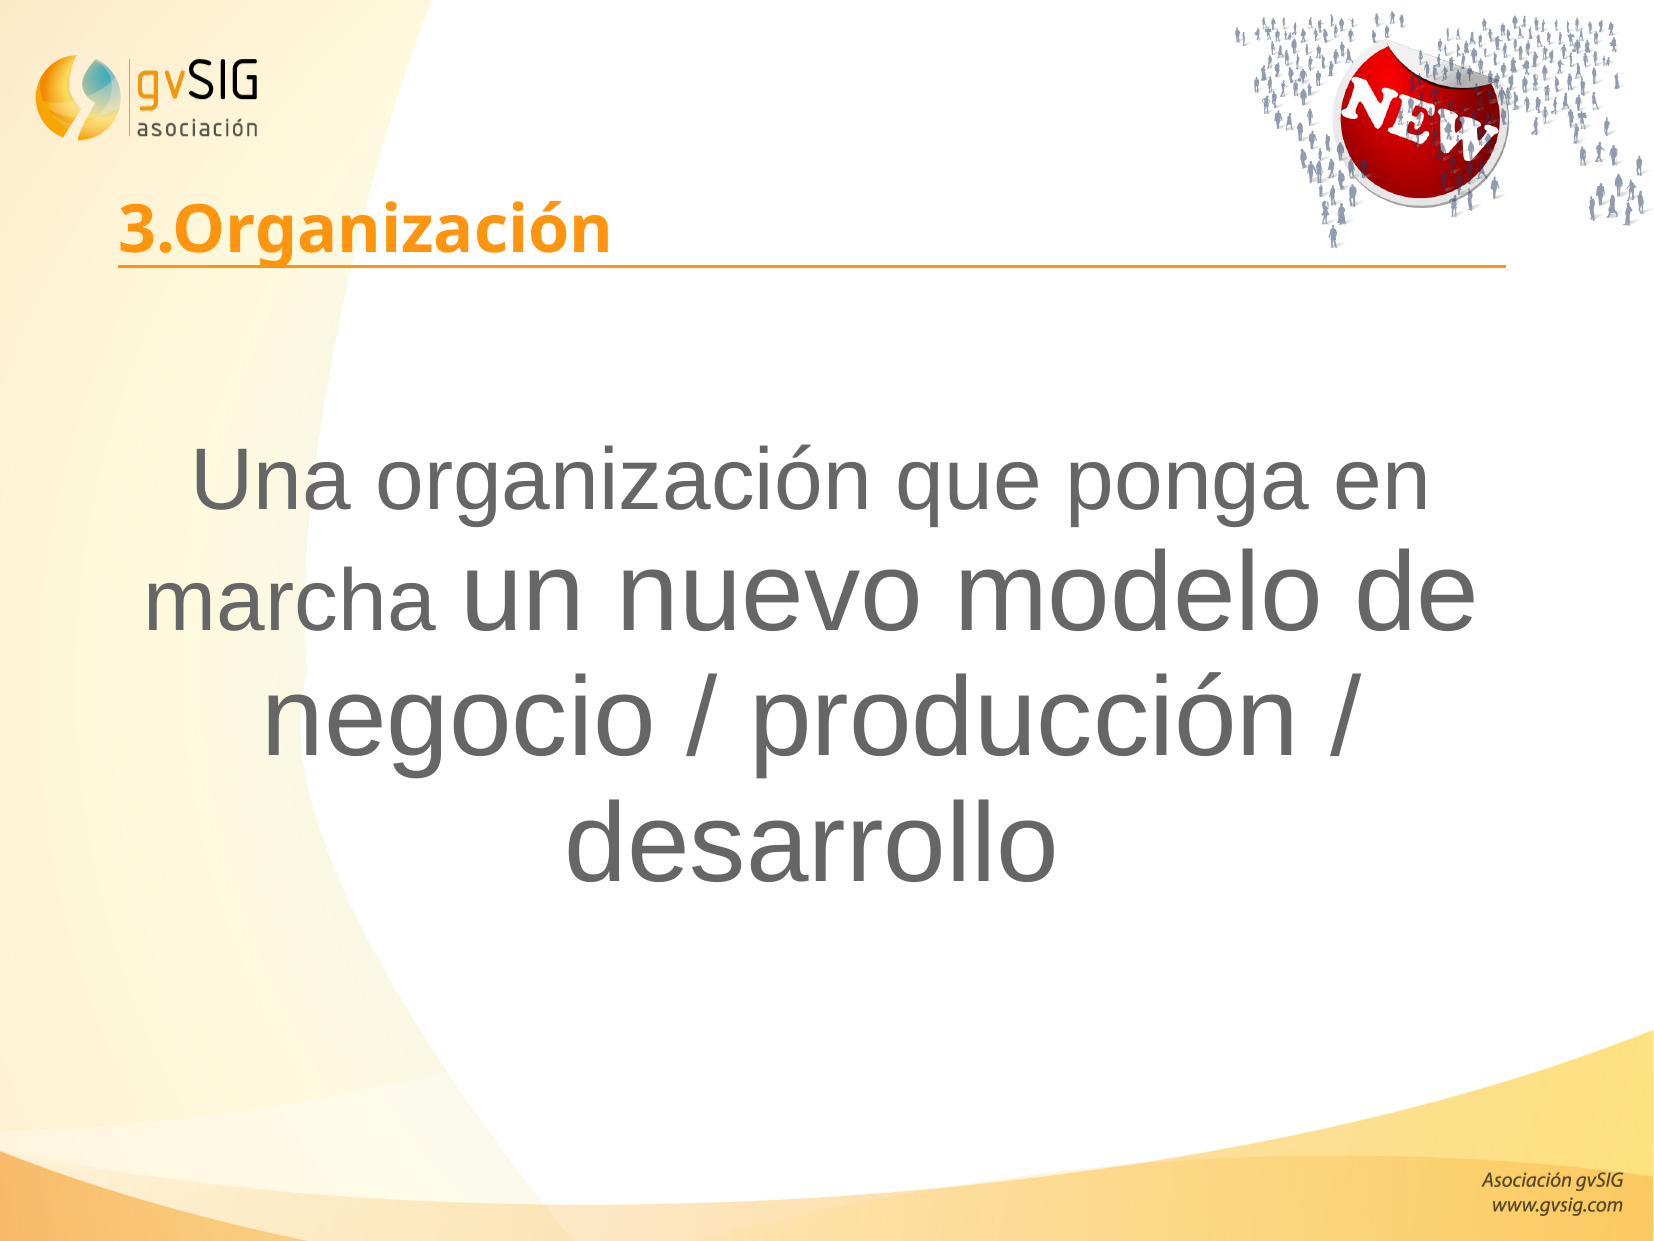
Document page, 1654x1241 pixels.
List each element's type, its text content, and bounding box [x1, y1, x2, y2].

text_box Una organización que ponga en marcha un nuevo modelo de negocio / producción / desarrollo [88, 423, 1535, 913]
picture [0, 0, 1654, 1241]
title 3.Organización [118, 177, 1607, 276]
